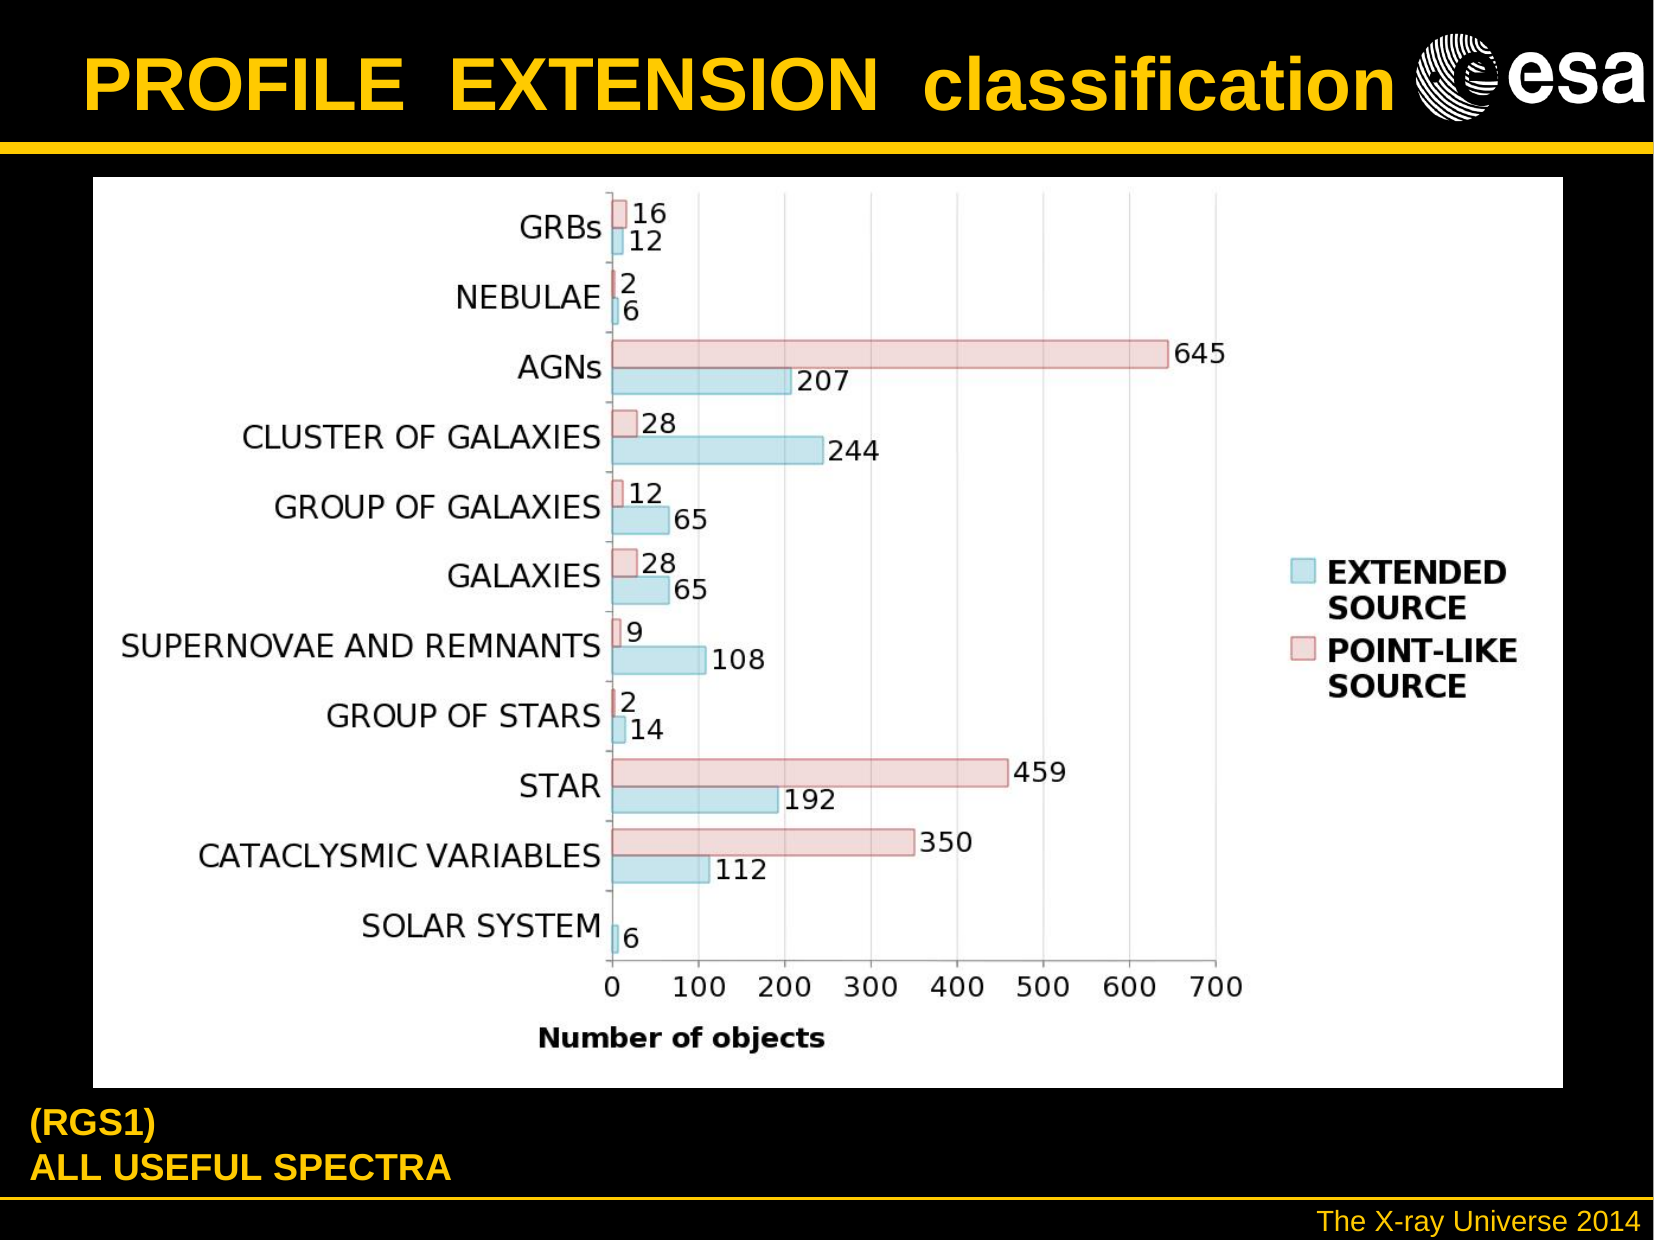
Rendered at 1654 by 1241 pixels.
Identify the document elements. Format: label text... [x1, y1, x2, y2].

text_box (RGS1) ALL USEFUL SPECTRA [11, 1098, 455, 1185]
text_box The X-ray Universe 2014 [0, 1203, 1642, 1237]
title PROFILE EXTENSION classification [82, 31, 1571, 130]
picture [93, 177, 1563, 1088]
picture [1411, 29, 1648, 124]
